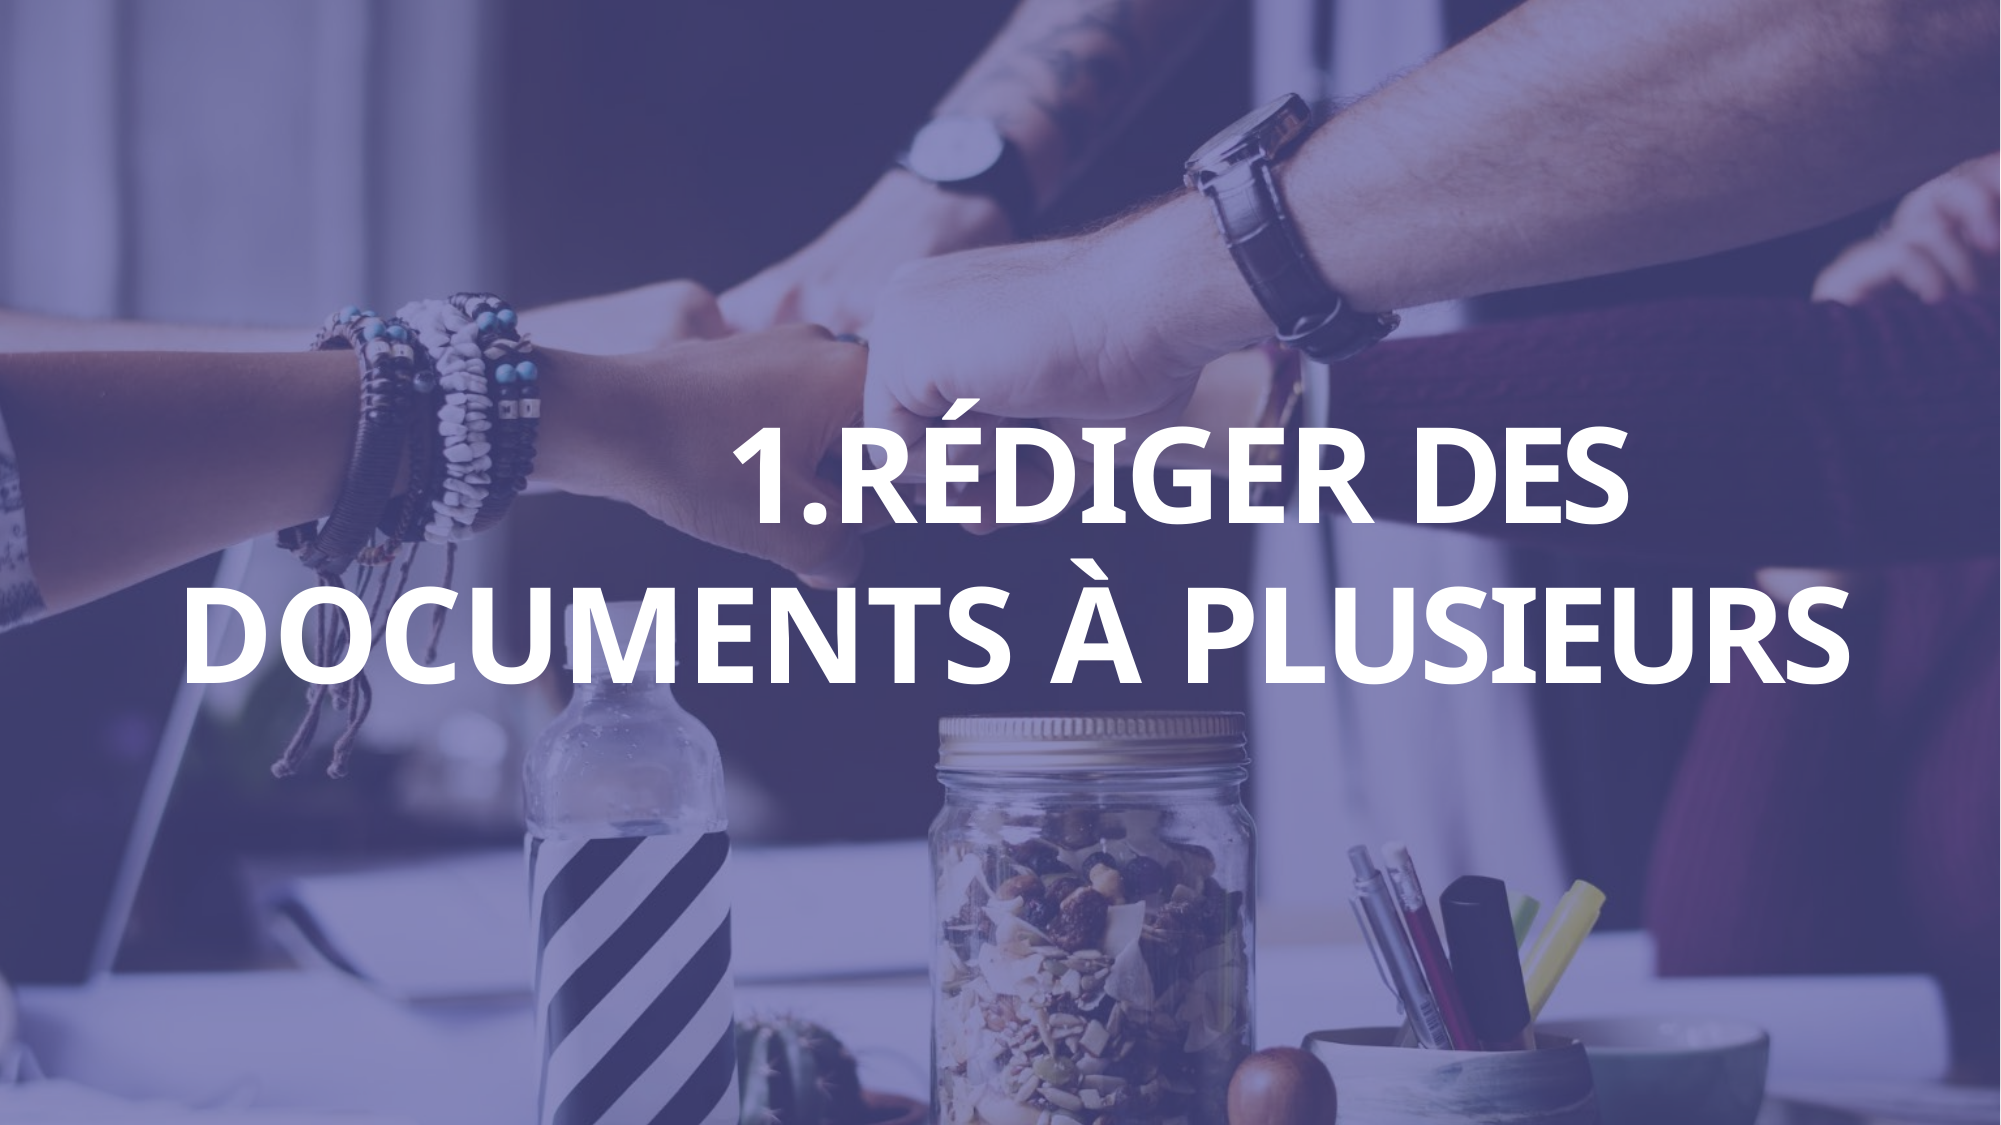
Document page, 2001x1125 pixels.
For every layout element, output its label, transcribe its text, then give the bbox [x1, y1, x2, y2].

title 1.RÉDIGER DES DOCUMENTS À PLUSIEURS [173, 387, 1904, 714]
text_box [0, 0, 2000, 1125]
